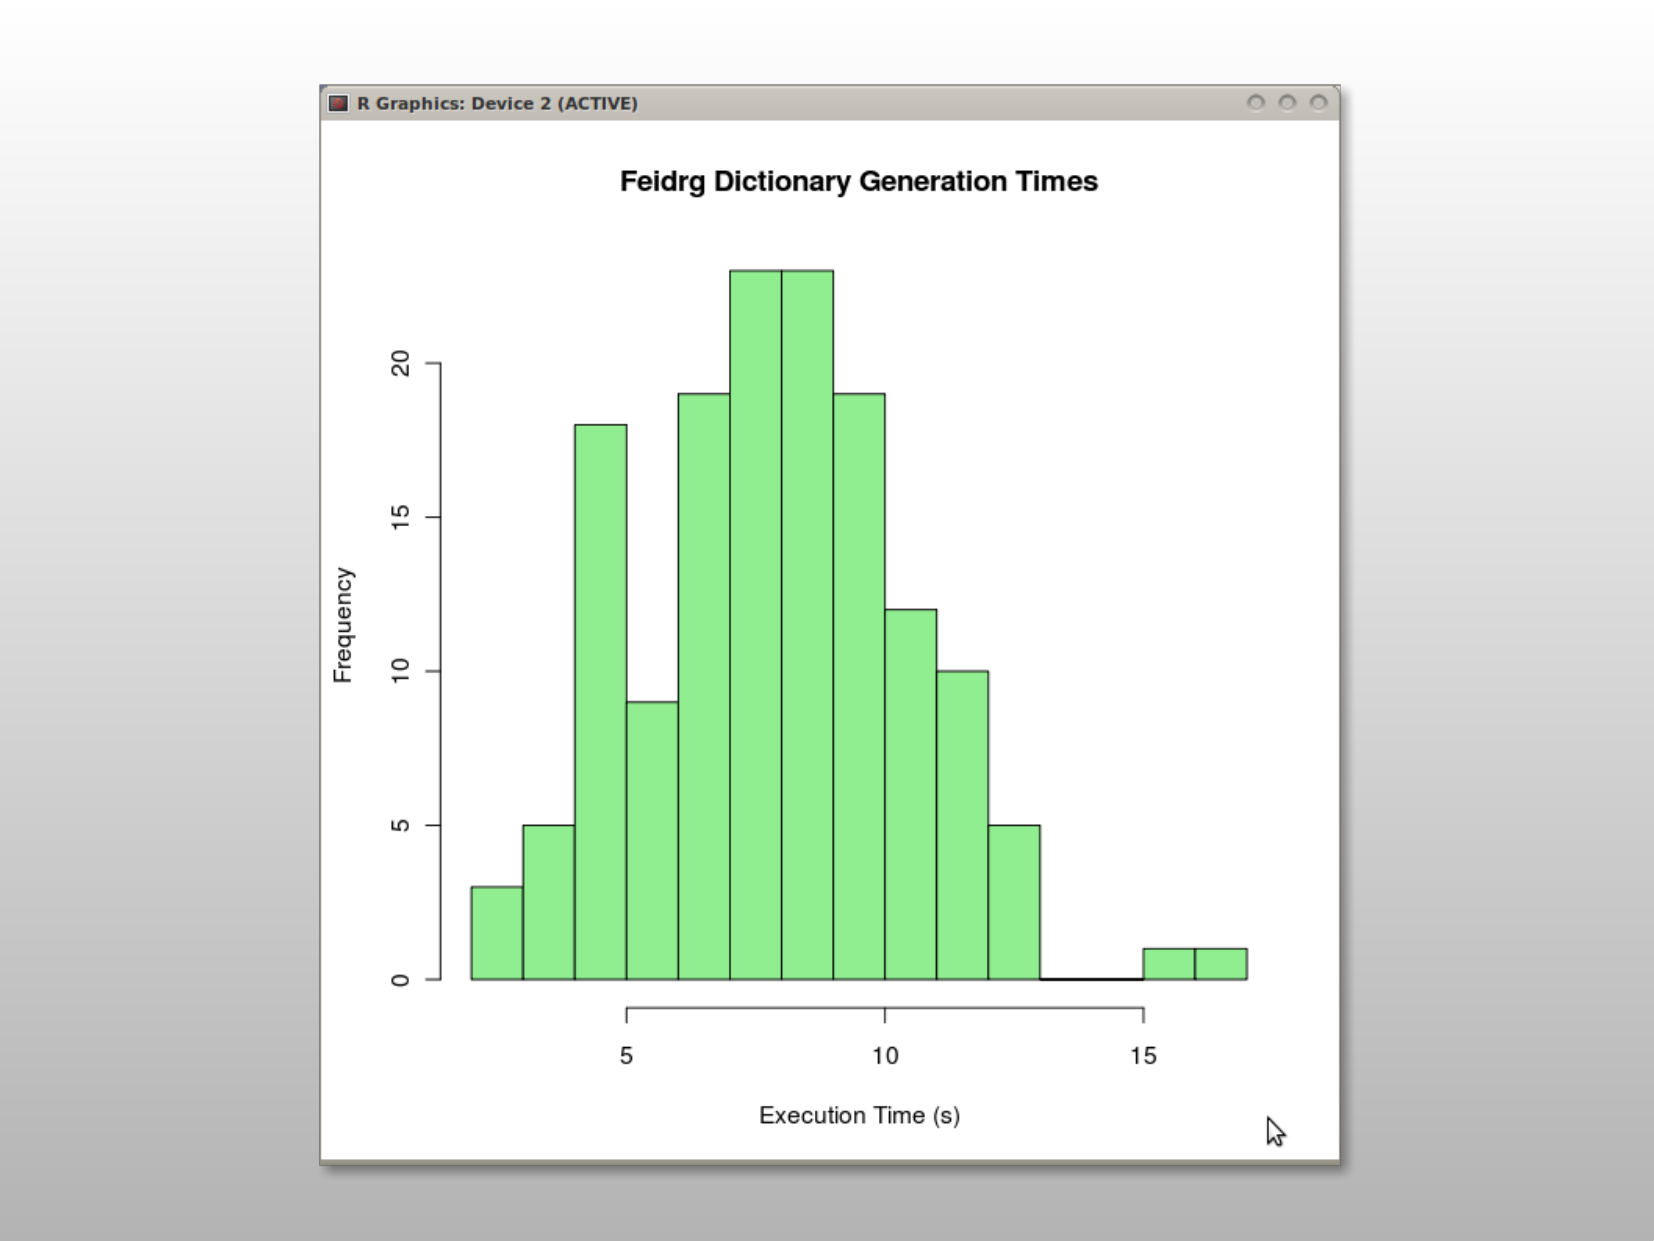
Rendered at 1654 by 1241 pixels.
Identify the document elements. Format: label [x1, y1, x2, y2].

picture [312, 77, 1355, 1180]
